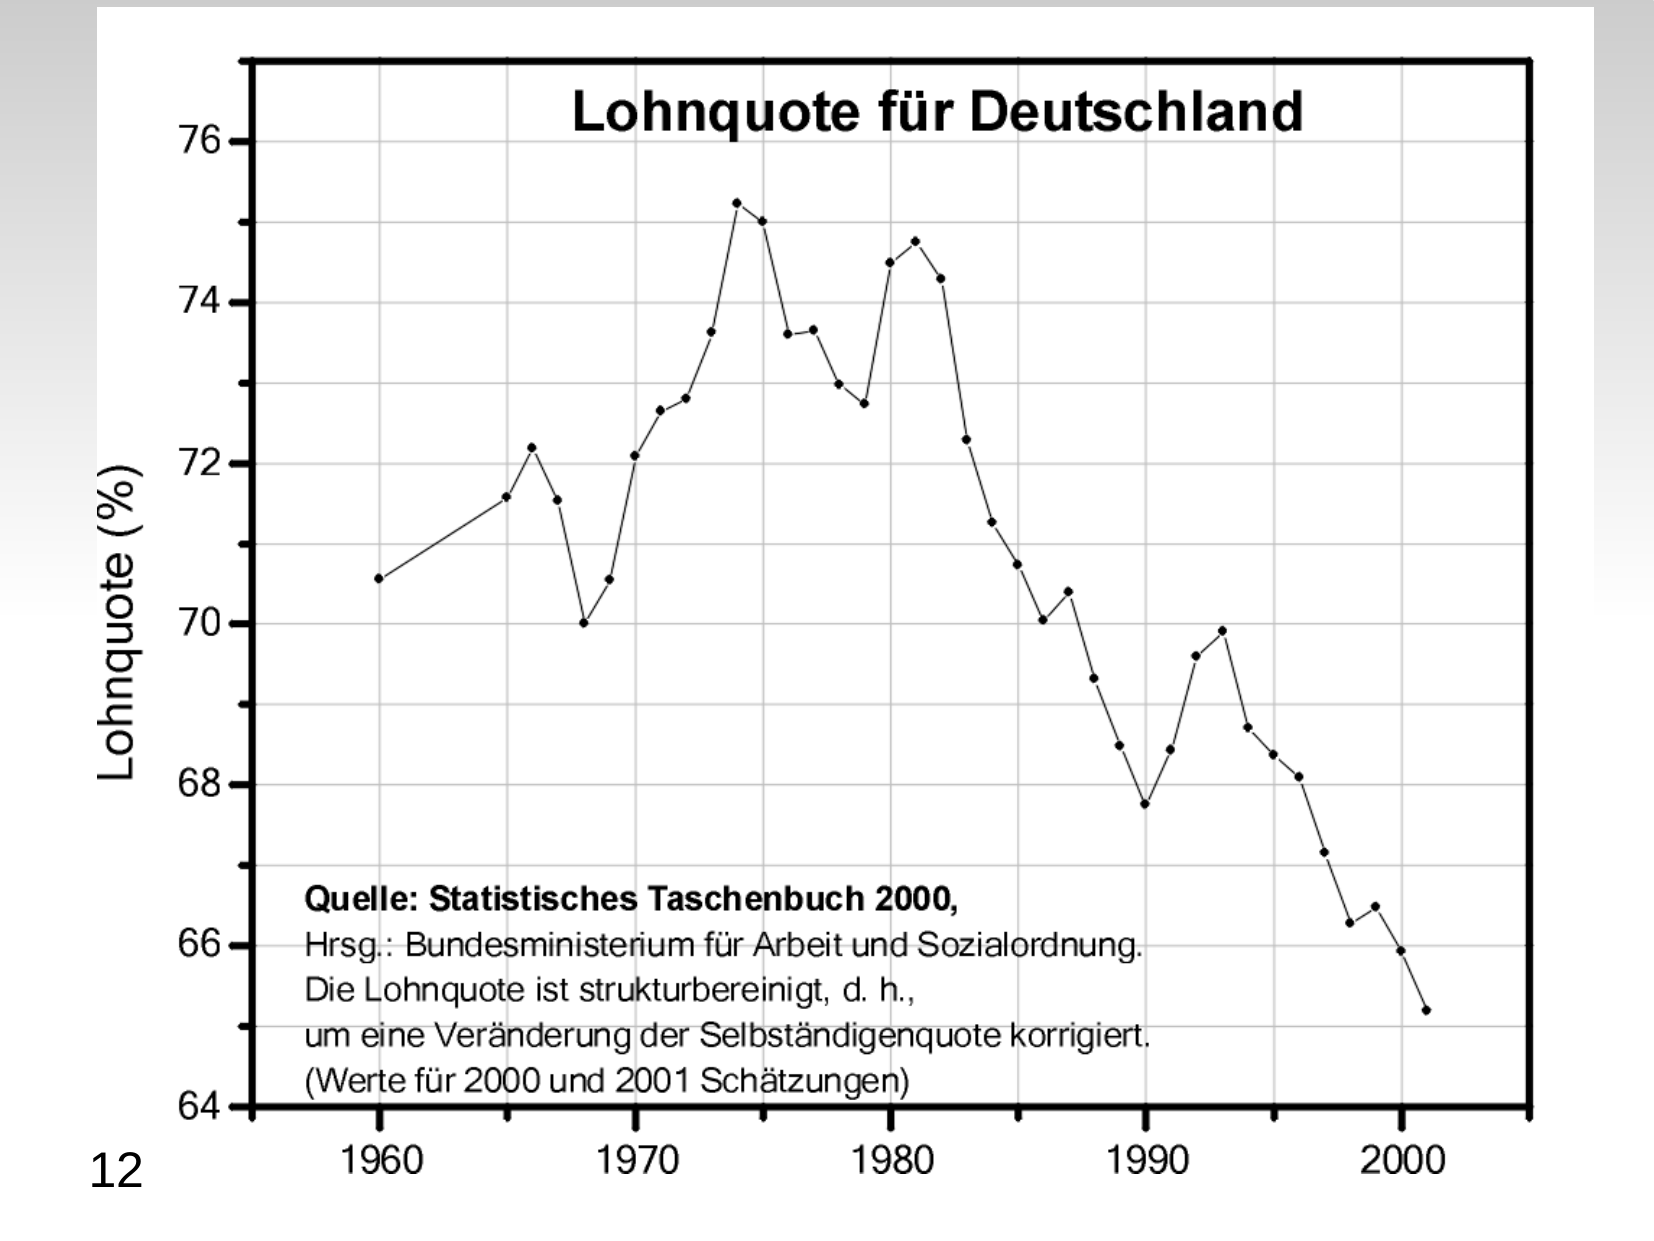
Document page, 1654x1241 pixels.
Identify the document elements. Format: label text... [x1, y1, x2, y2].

text_box <Nummer> [73, 1134, 354, 1206]
picture [97, 7, 1594, 1174]
